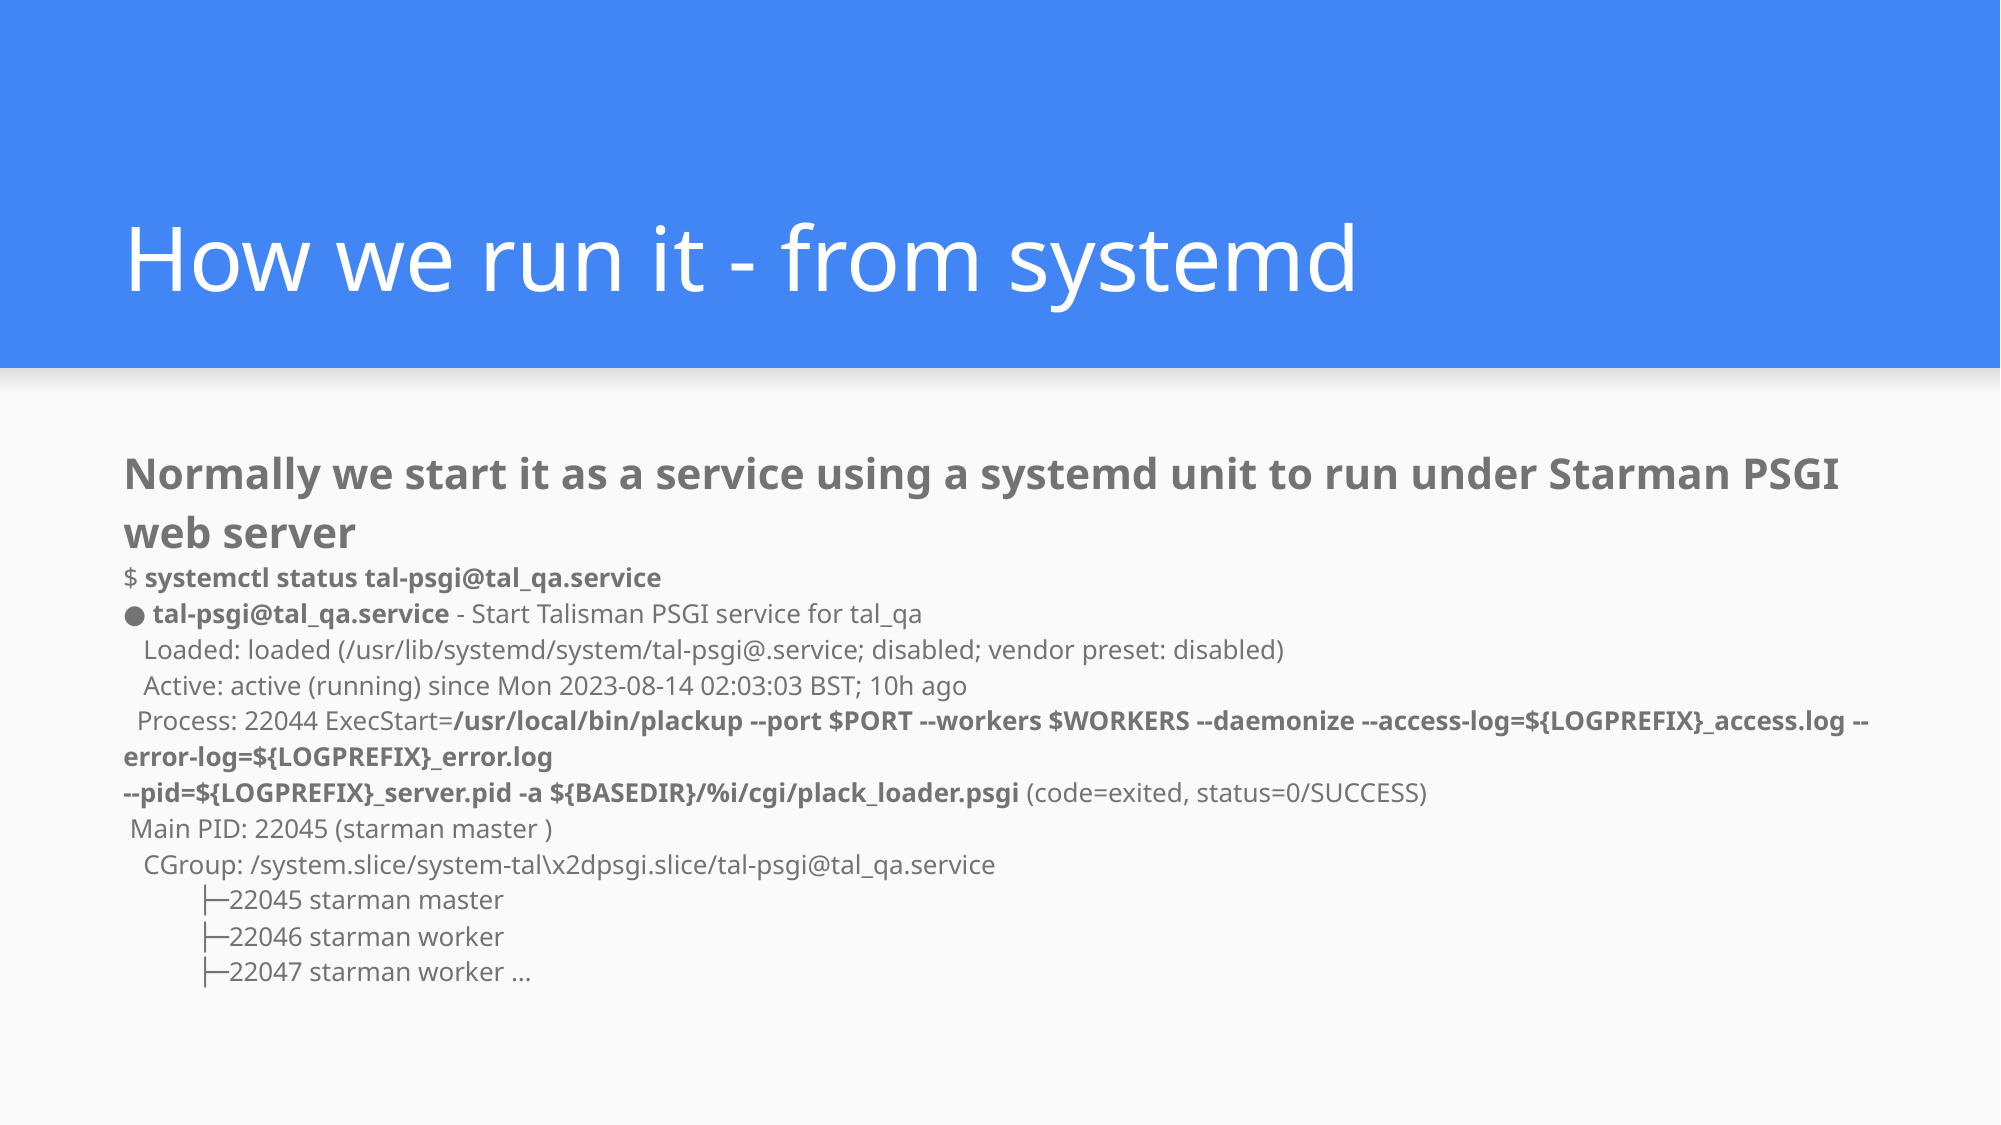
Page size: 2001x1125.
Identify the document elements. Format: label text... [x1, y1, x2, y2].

title How we run it - from systemd [103, 161, 1902, 330]
list Normally we start it as a service using a systemd unit to run under Starman PSGI web server $ systemctl status tal-psgi@tal_qa.service ● tal-psgi@tal_qa.service - Start Talisman PSGI service for tal_qa Loaded: loaded (/usr/lib/systemd/system/tal-psgi@.service; disabled; vendor preset: disabled) Active: active (running) since Mon 2023-08-14 02:03:03 BST; 10h ago Process: 22044 ExecStart=/usr/local/bin/plackup --port $PORT --workers $WORKERS --daemonize --access-log=${LOGPREFIX}_access.log --error-log=${LOGPREFIX}_error.log --pid=${LOGPREFIX}_server.pid -a ${BASEDIR}/%i/cgi/plack_loader.psgi (code=exited, status=0/SUCCESS) Main PID: 22045 (starman master ) CGroup: /system.slice/system-tal\x2dpsgi.slice/tal-psgi@tal_qa.service ├─22045 starman master ├─22046 starman worker ├─22047 starman worker … [103, 419, 1902, 1013]
